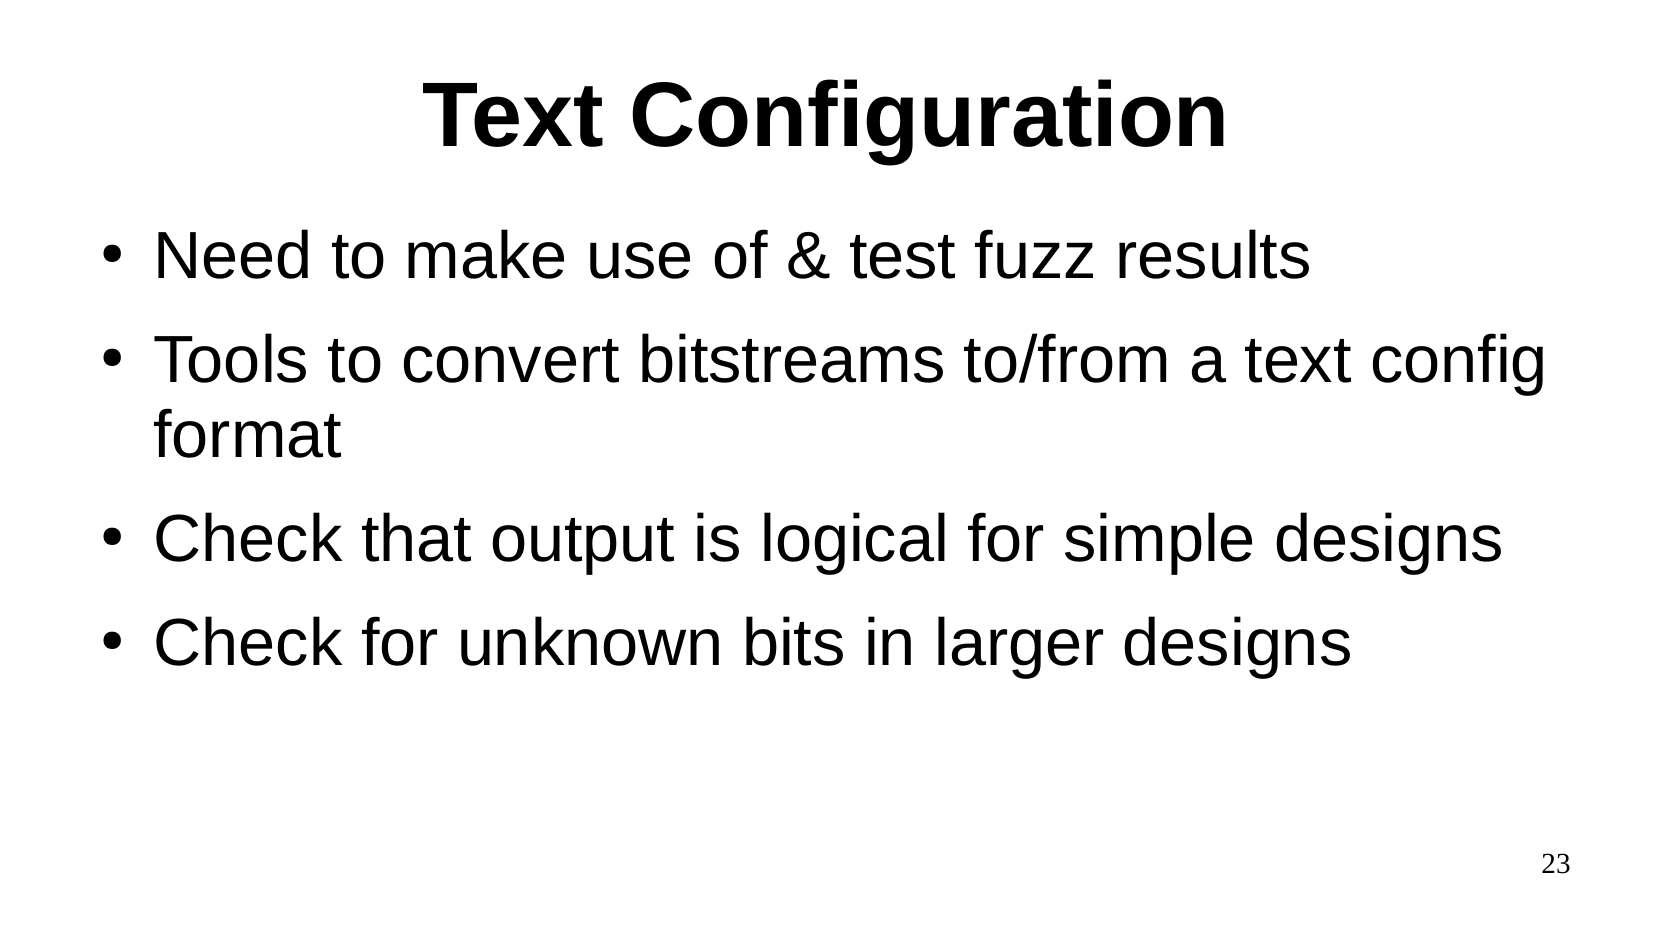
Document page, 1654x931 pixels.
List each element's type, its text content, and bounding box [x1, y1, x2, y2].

list Need to make use of & test fuzz results Tools to convert bitstreams to/from a text config format Check that output is logical for simple designs Check for unknown bits in larger designs [82, 217, 1571, 758]
title Text Configuration [82, 37, 1571, 193]
